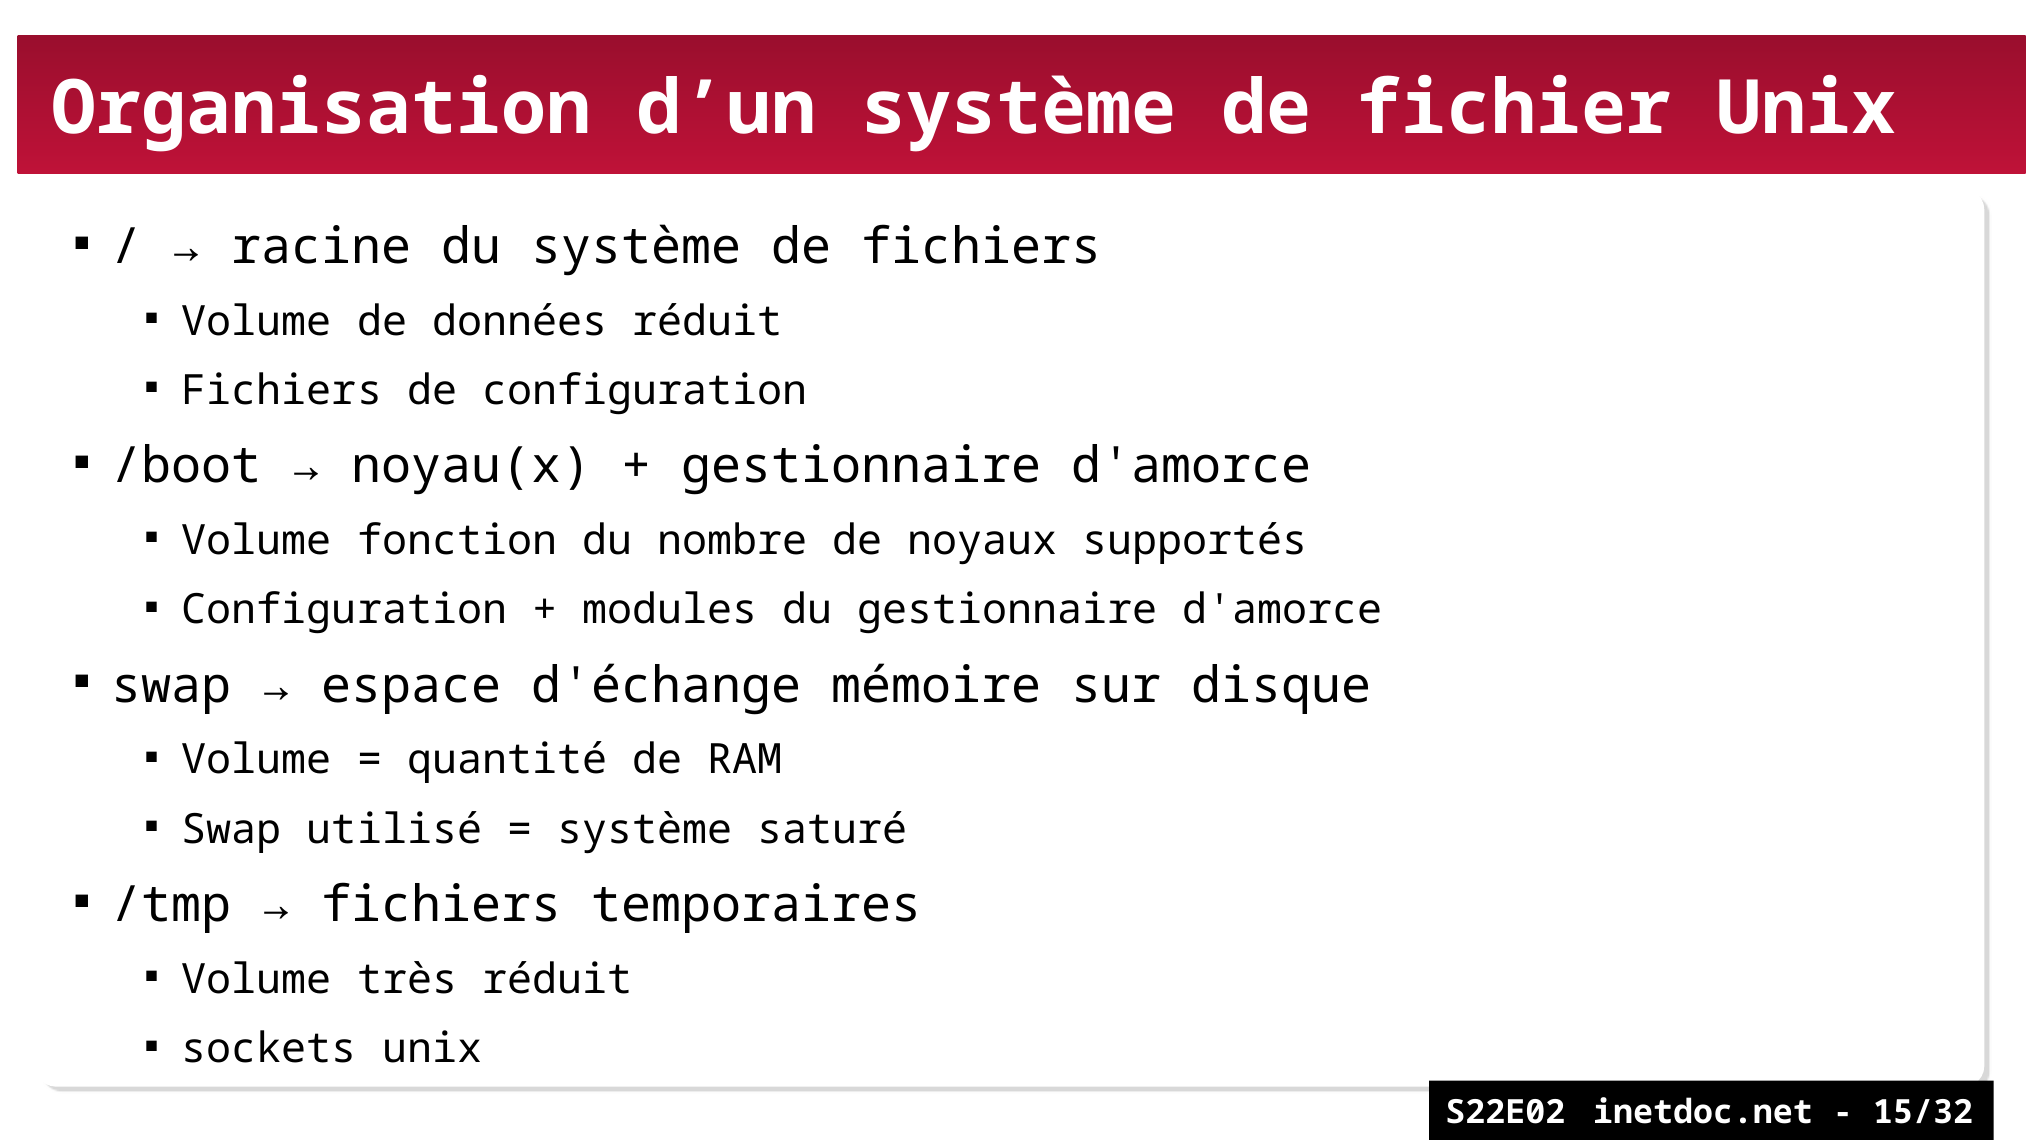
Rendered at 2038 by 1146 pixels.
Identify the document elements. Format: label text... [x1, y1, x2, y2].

text_box Organisation d’un système de fichier Unix [17, 35, 2026, 174]
text_box / → racine du système de fichiers Volume de données réduit Fichiers de configuration /boot → noyau(x) + gestionnaire d'amorce Volume fonction du nombre de noyaux supportés Configuration + modules du gestionnaire d'amorce swap → espace d'échange mémoire sur disque Volume = quantité de RAM Swap utilisé = système saturé /tmp → fichiers temporaires Volume très réduit sockets unix [35, 188, 1985, 1087]
text_box S22E02 inetdoc.net - 32/32 [1429, 1080, 1994, 1140]
